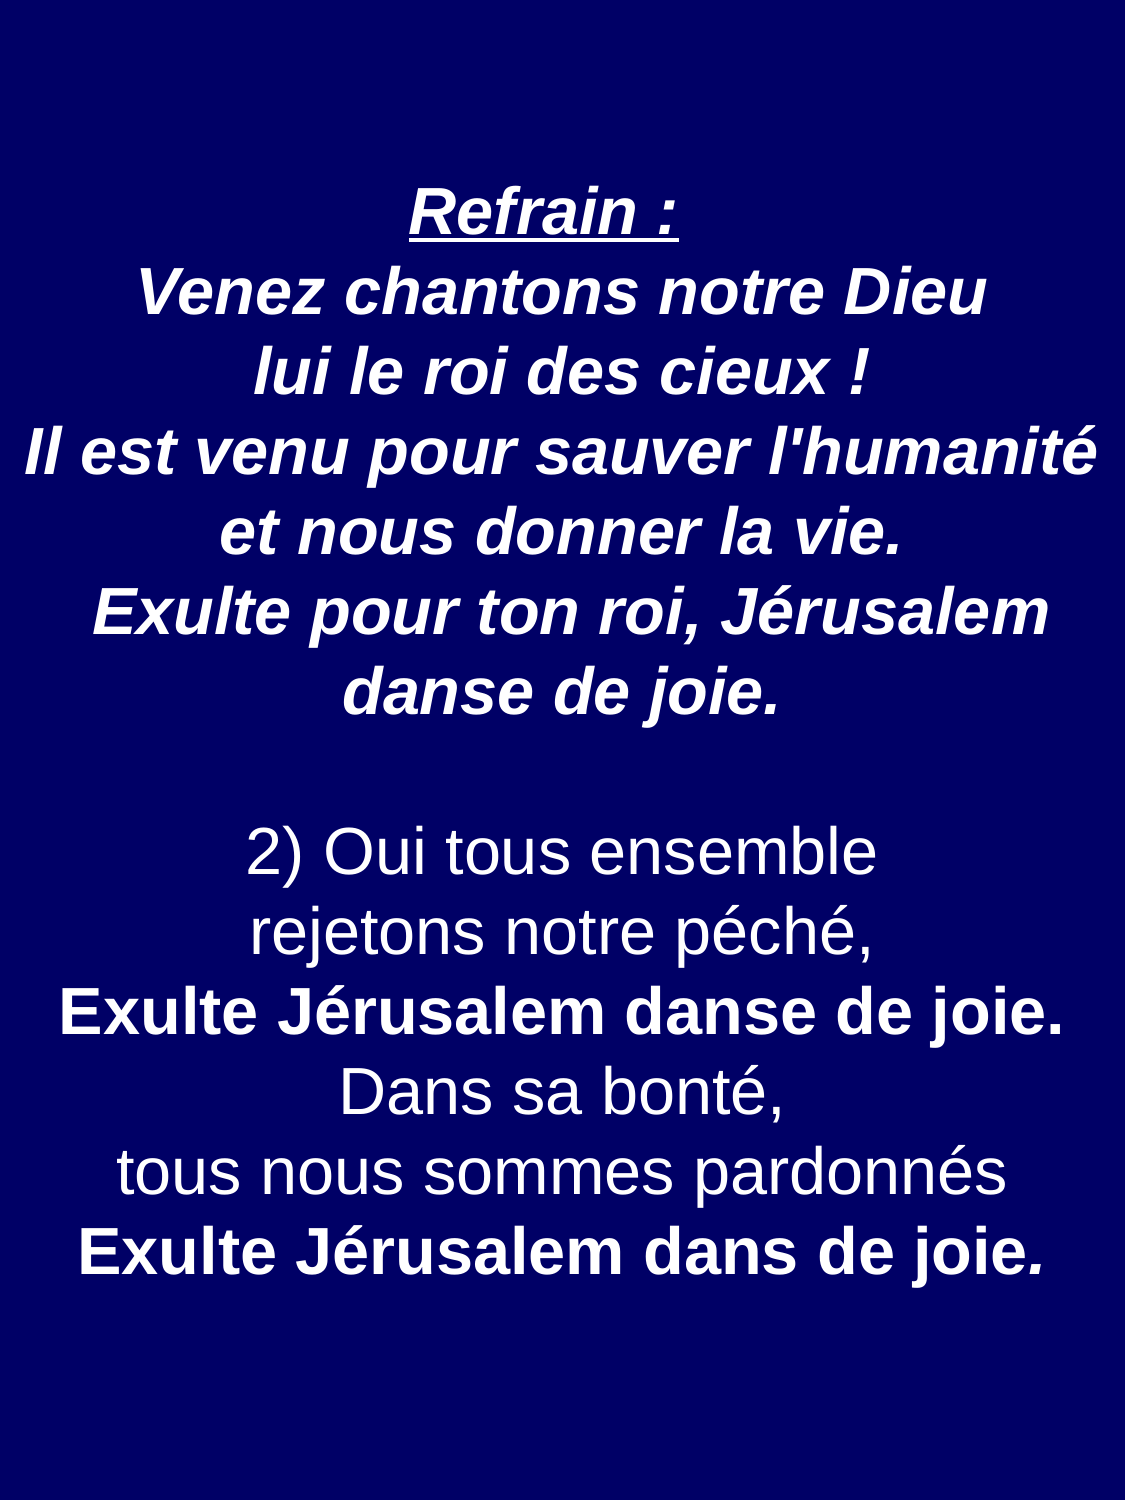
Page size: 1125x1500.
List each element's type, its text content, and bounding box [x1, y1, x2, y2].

text_box Refrain : Venez chantons notre Dieu lui le roi des cieux ! Il est venu pour sauver l'humanité et nous donner la vie. Exulte pour ton roi, Jérusalem danse de joie. 2) Oui tous ensemble rejetons notre péché, Exulte Jérusalem danse de joie. Dans sa bonté, tous nous sommes pardonnés Exulte Jérusalem dans de joie. [0, 35, 1125, 1330]
